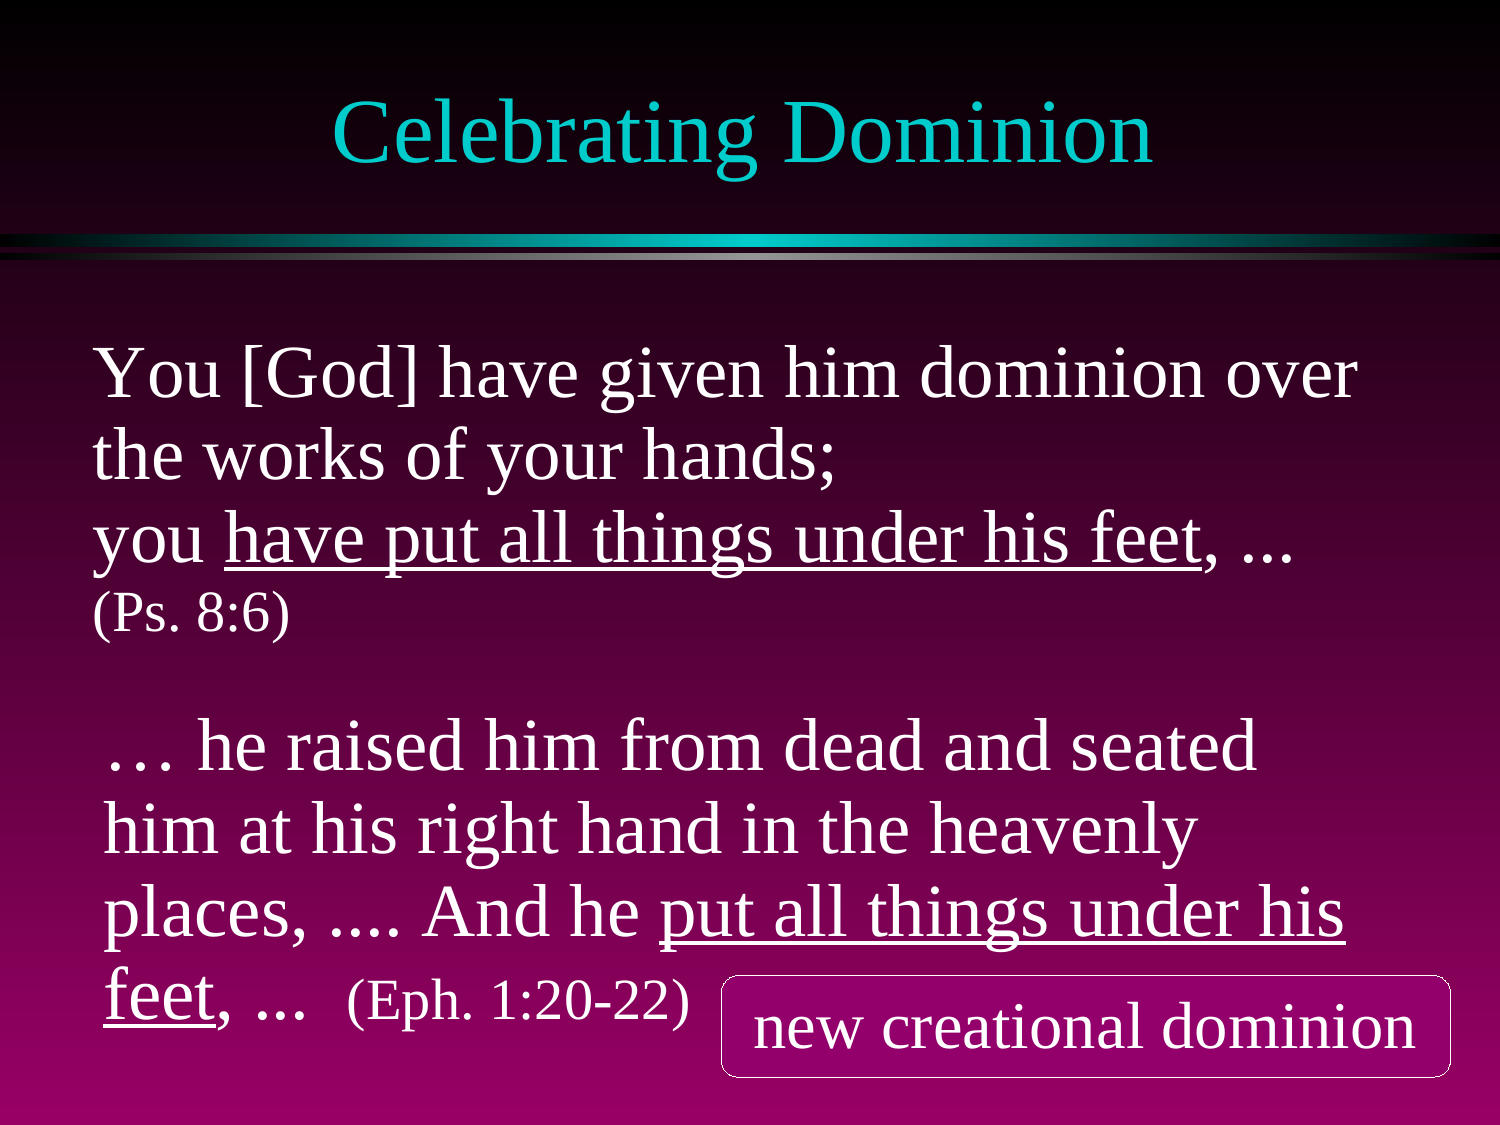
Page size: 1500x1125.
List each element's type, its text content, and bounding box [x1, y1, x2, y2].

text_box … he raised him from dead and seated him at his right hand in the heavenly places, .... And he put all things under his feet, ... (Eph. 1:20-22) [88, 696, 1404, 1044]
text_box You [God] have given him dominion over the works of your hands; you have put all things under his feet, ... (Ps. 8:6) [78, 322, 1394, 652]
title Celebrating Dominion [99, 44, 1388, 218]
text_box new creational dominion [721, 975, 1451, 1078]
